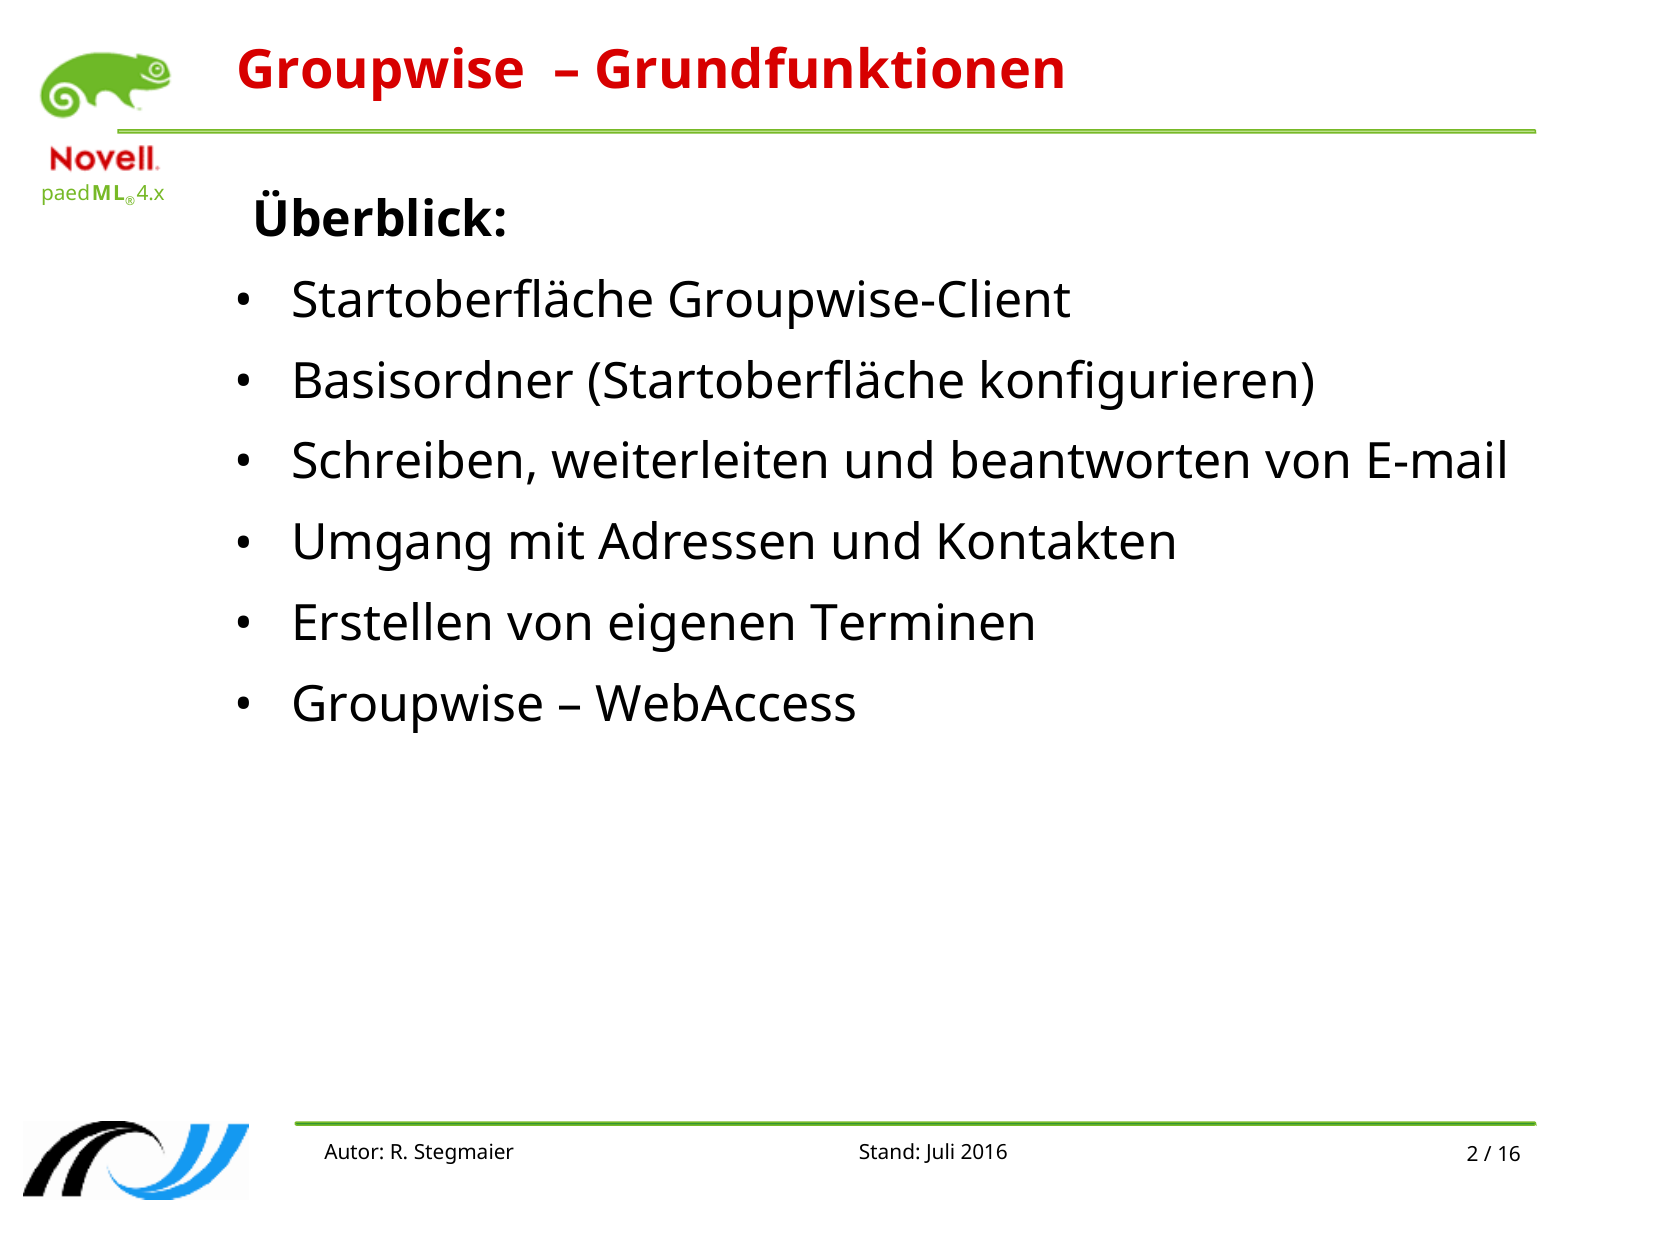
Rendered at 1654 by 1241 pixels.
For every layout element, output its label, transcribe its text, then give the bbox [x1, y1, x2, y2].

picture [26, 35, 184, 193]
list Überblick: Startoberfläche Groupwise-Client Basisordner (Startoberfläche konfigurieren) Schreiben, weiterleiten und beantworten von E-mail Umgang mit Adressen und Kontakten Erstellen von eigenen Terminen Groupwise – WebAccess [234, 182, 1564, 1174]
picture [23, 1121, 249, 1200]
title Groupwise – Grundfunktionen [236, 17, 1536, 119]
